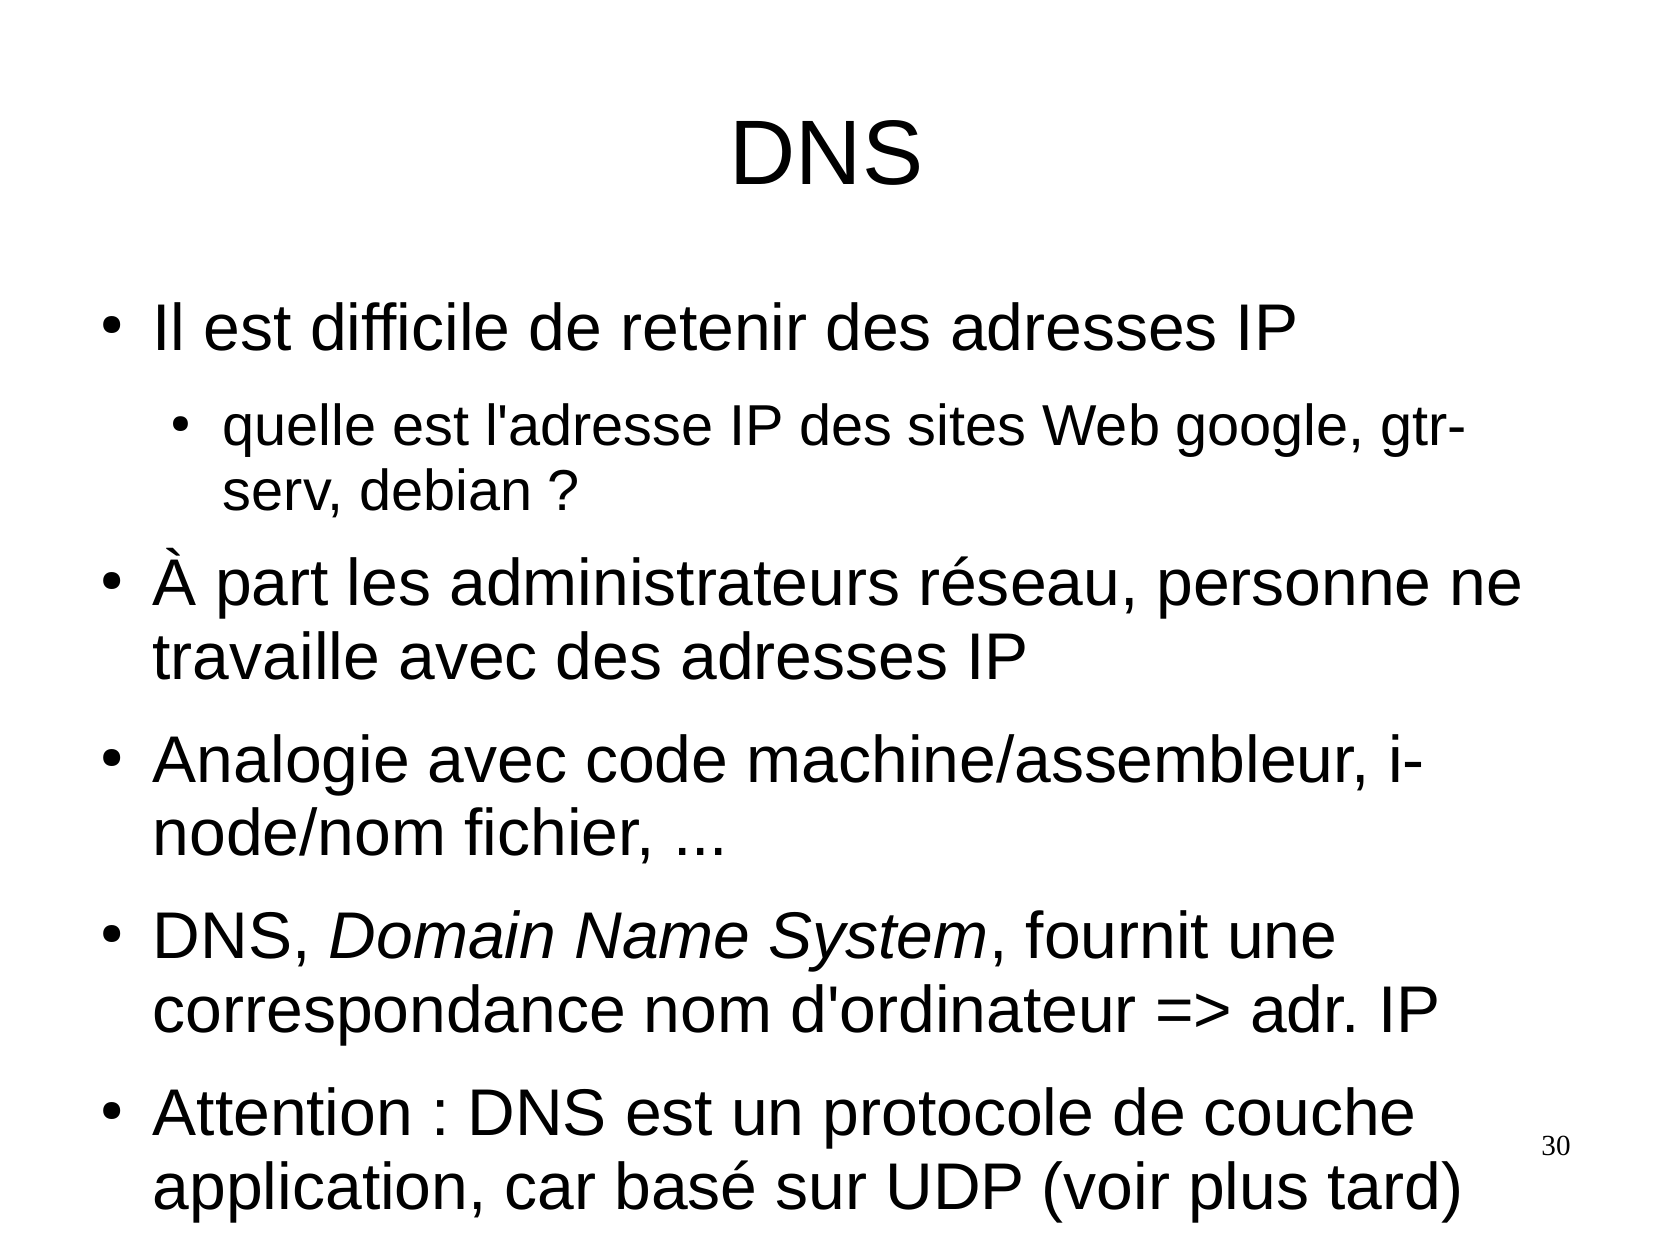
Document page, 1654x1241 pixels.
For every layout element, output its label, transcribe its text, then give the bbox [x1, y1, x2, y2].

list Il est difficile de retenir des adresses IP quelle est l'adresse IP des sites Web google, gtr-serv, debian ? À part les administrateurs réseau, personne ne travaille avec des adresses IP Analogie avec code machine/assembleur, i-node/nom fichier, ... DNS, Domain Name System, fournit une correspondance nom d'ordinateur => adr. IP Attention : DNS est un protocole de couche application, car basé sur UDP (voir plus tard) [82, 290, 1571, 1231]
title DNS [82, 49, 1571, 257]
